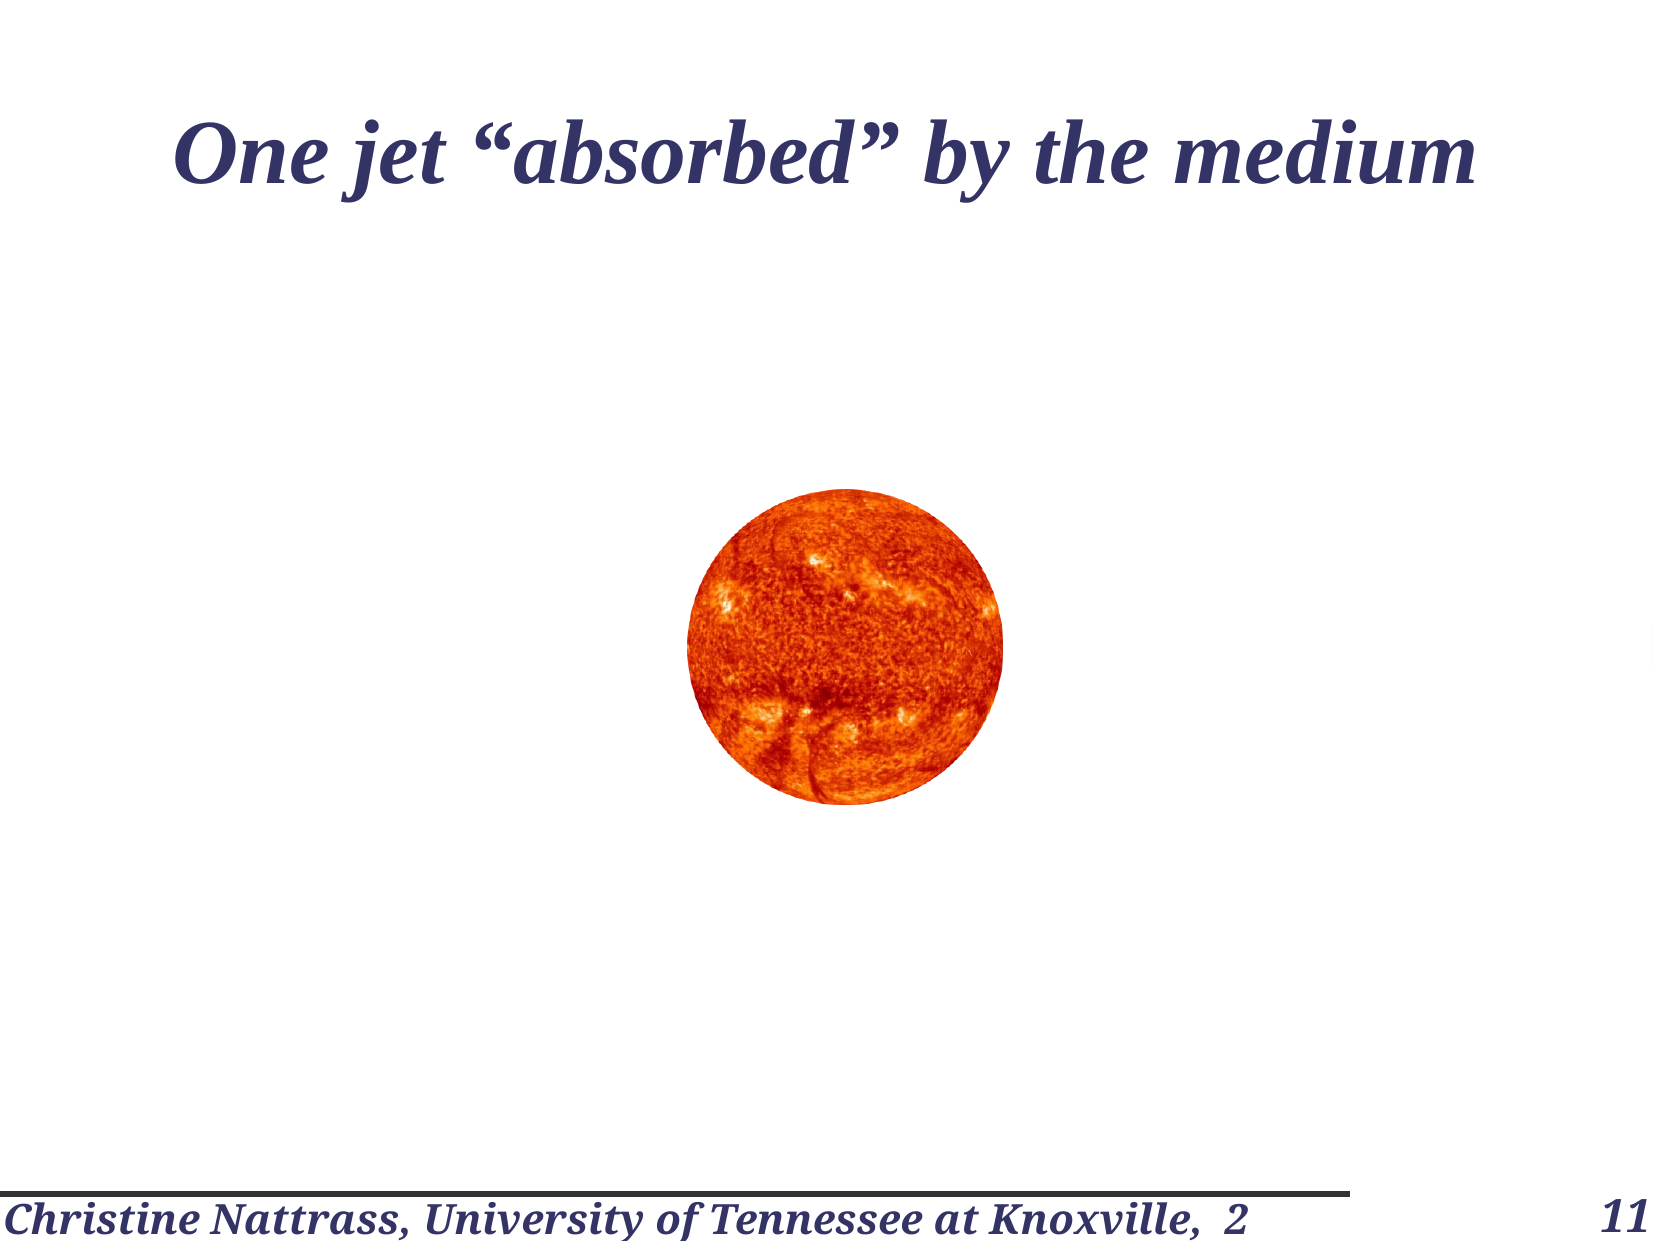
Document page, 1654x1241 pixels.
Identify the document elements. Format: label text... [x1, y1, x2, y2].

picture [687, 489, 1003, 805]
title One jet “absorbed” by the medium [82, 49, 1571, 257]
